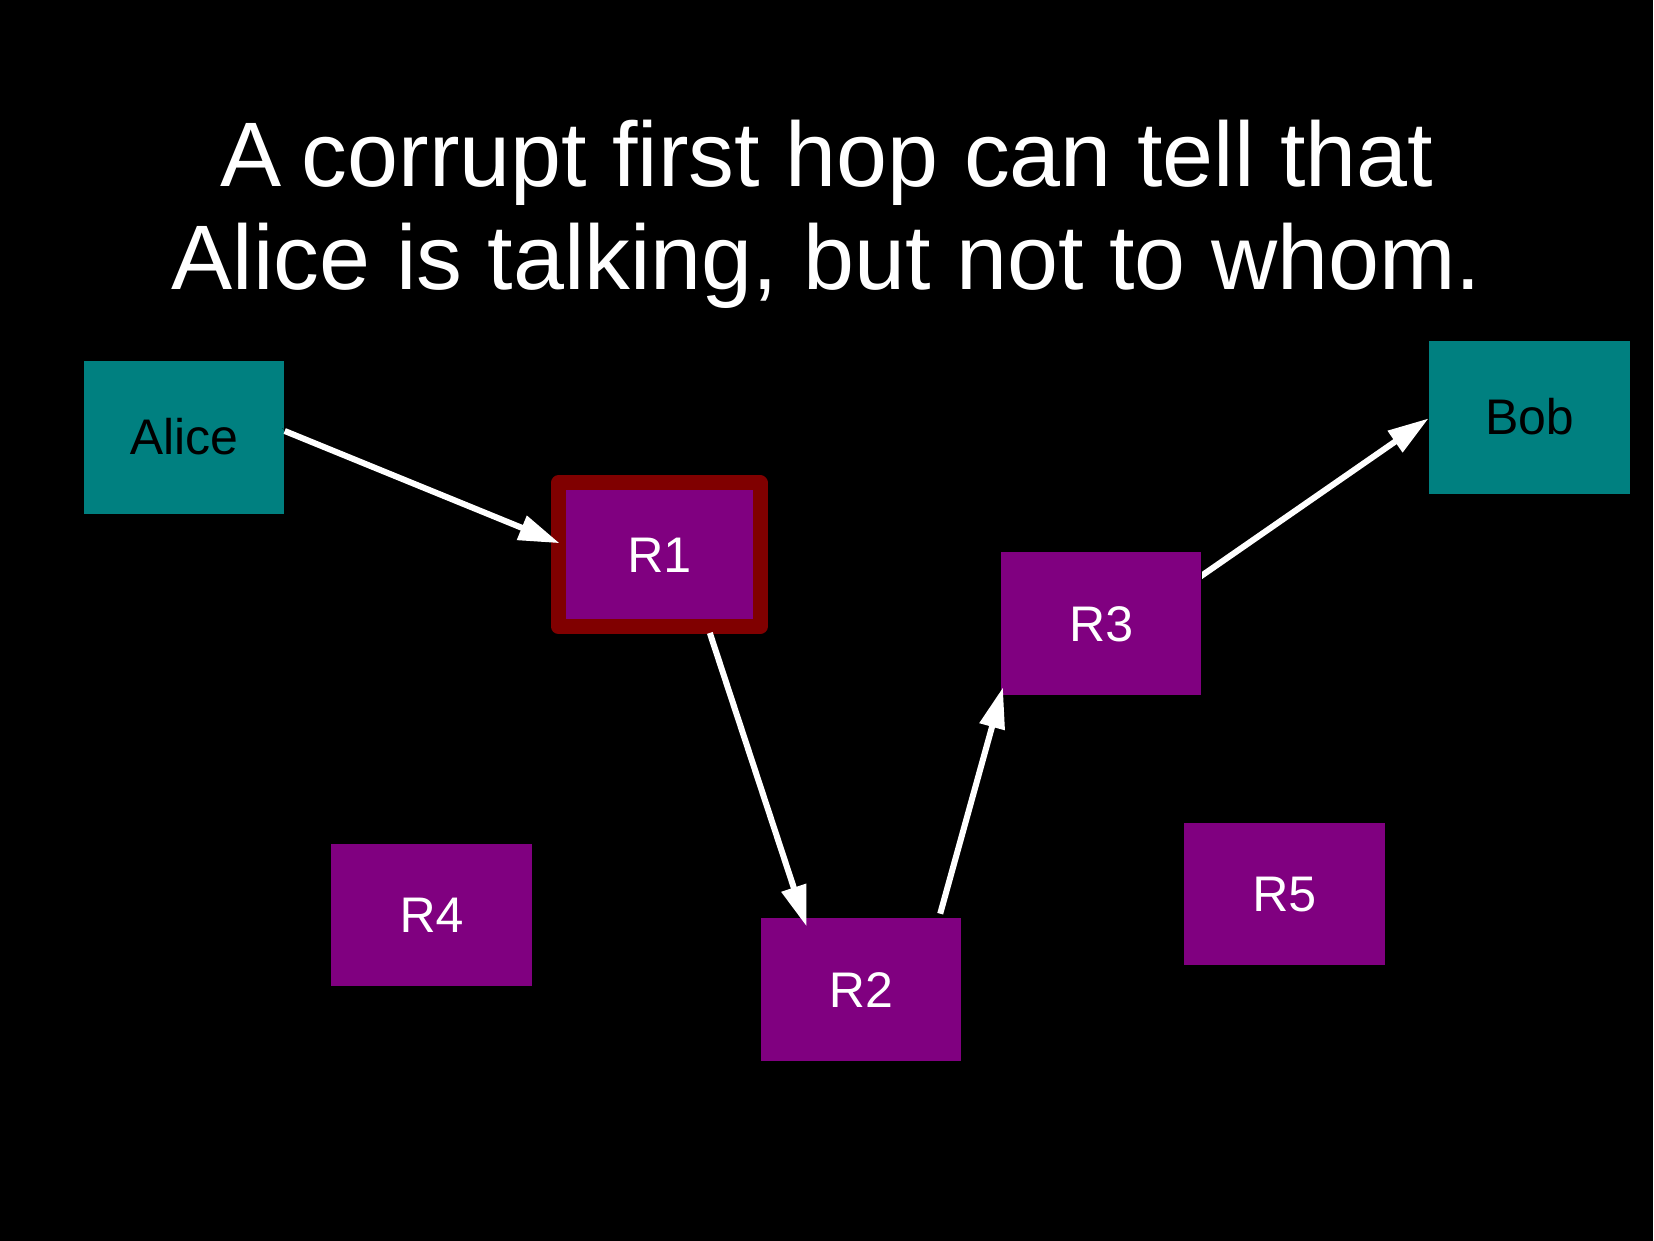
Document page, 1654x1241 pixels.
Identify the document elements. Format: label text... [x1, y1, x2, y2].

text_box Alice [83, 360, 285, 515]
text_box R3 [1000, 551, 1202, 696]
text_box Bob [1428, 340, 1631, 495]
text_box R1 [558, 482, 761, 627]
text_box R4 [330, 843, 533, 987]
text_box R5 [1183, 822, 1386, 966]
text_box R2 [760, 917, 962, 1062]
title A corrupt first hop can tell that Alice is talking, but not to whom. [121, 95, 1534, 318]
